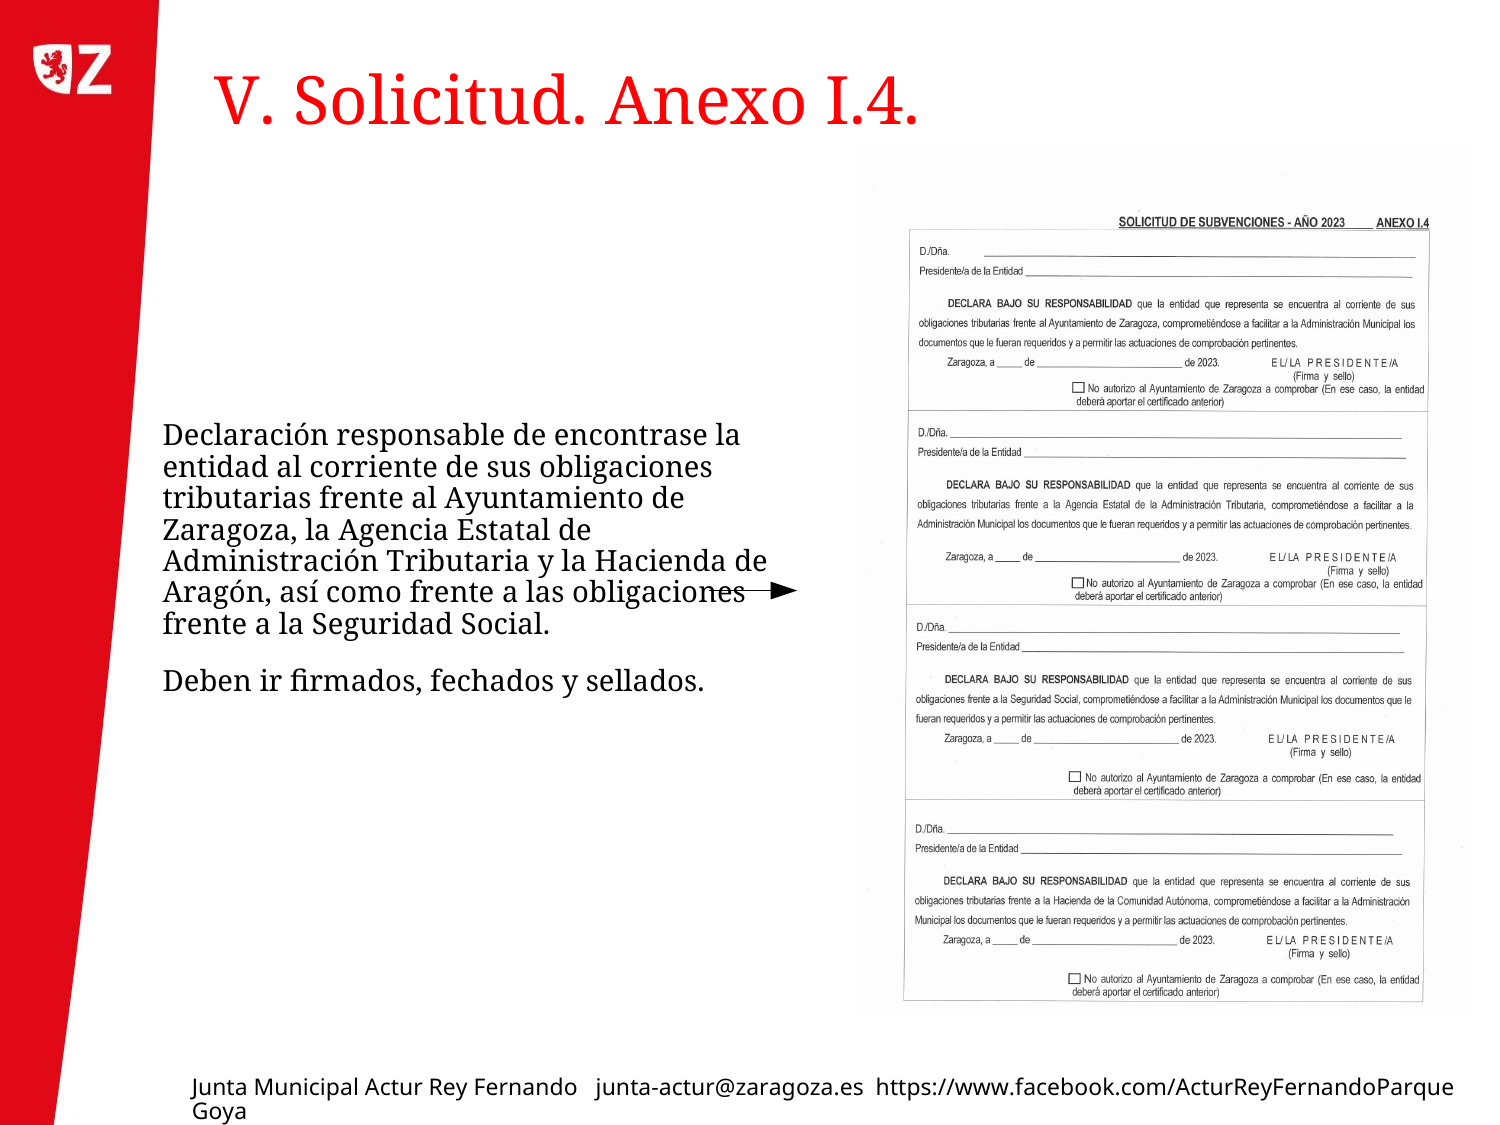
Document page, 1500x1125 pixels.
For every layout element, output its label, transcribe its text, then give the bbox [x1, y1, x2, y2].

text_box V. Solicitud. Anexo I.4. [199, 49, 1413, 146]
picture [856, 147, 1471, 1017]
picture [0, 0, 160, 1125]
text_box Declaración responsable de encontrase la entidad al corriente de sus obligaciones tributarias frente al Ayuntamiento de Zaragoza, la Agencia Estatal de Administración Tributaria y la Hacienda de Aragón, así como frente a las obligaciones frente a la Seguridad Social. Deben ir firmados, fechados y sellados. [147, 413, 798, 852]
